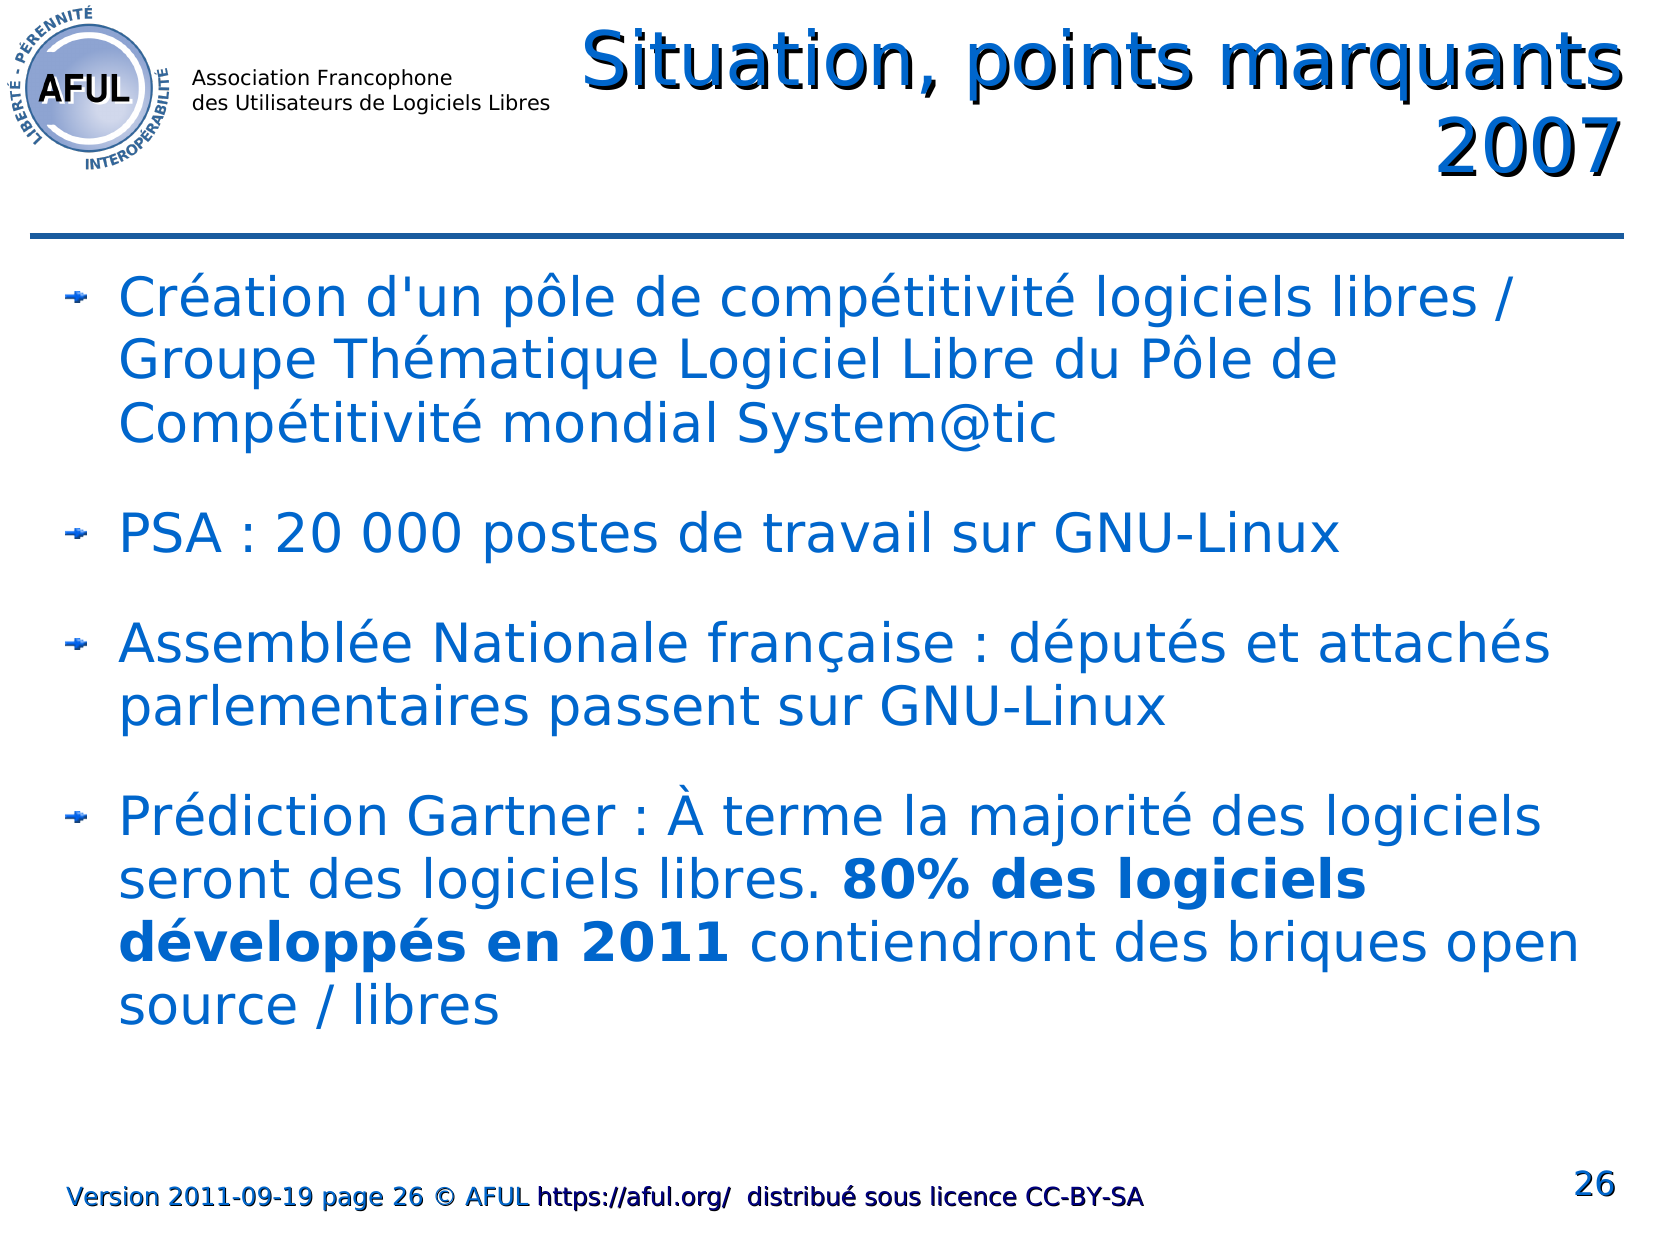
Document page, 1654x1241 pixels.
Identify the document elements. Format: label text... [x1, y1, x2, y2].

title Situation, points marquants 2007 [501, 0, 1625, 207]
list Création d'un pôle de compétitivité logiciels libres / Groupe Thématique Logiciel Libre du Pôle de Compétitivité mondial System@tic PSA : 20 000 postes de travail sur GNU-Linux Assemblée Nationale française : députés et attachés parlementaires passent sur GNU-Linux Prédiction Gartner : À terme la majorité des logiciels seront des logiciels libres. 80% des logiciels développés en 2011 contiendront des briques open source / libres [47, 265, 1595, 1211]
picture [0, 0, 178, 178]
